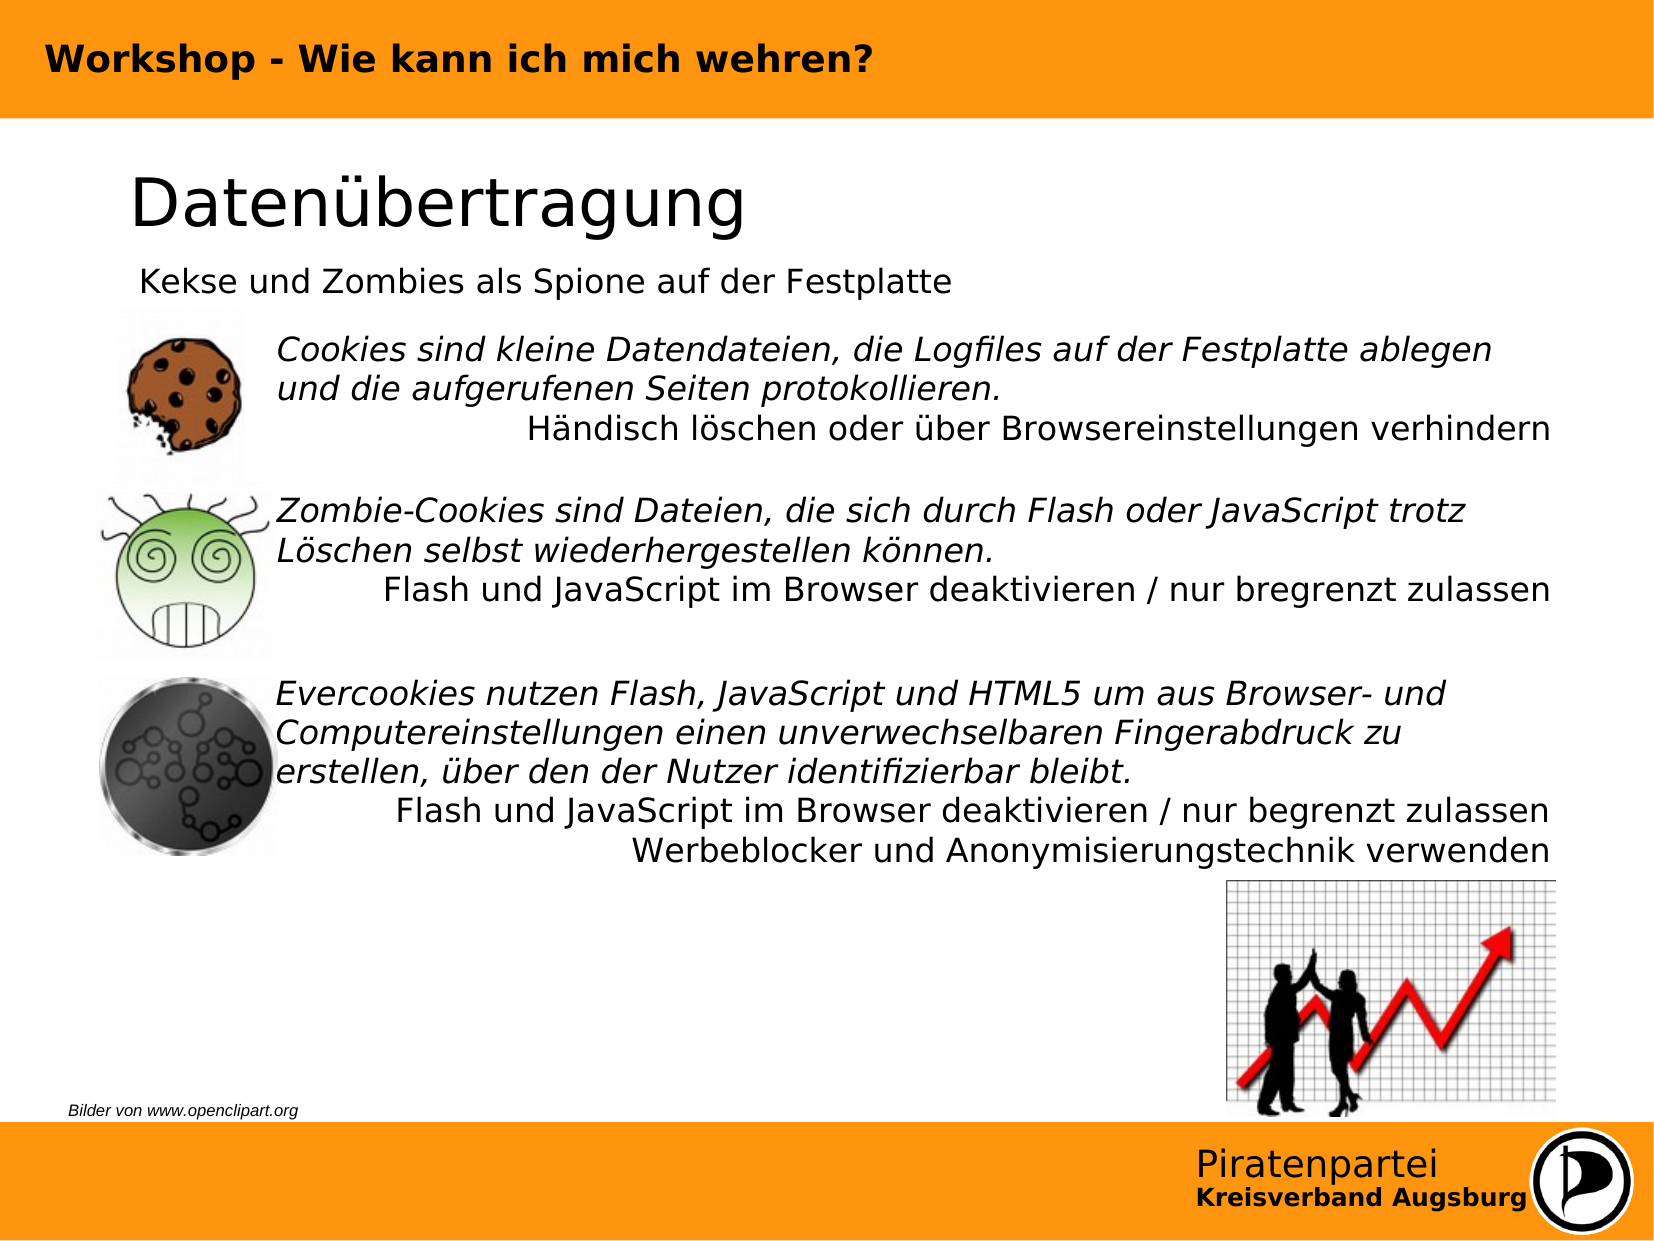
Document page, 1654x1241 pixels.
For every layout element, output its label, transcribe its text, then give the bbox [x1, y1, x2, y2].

text_box Cookies sind kleine Datendateien, die Logfiles auf der Festplatte ablegen und die aufgerufenen Seiten protokollieren. Händisch löschen oder über Browsereinstellungen verhindern [262, 322, 1568, 461]
text_box Zombie-Cookies sind Dateien, die sich durch Flash oder JavaScript trotz Löschen selbst wiederhergestellen können. Flash und JavaScript im Browser deaktivieren / nur bregrenzt zulassen [262, 483, 1568, 623]
picture [1529, 1127, 1634, 1235]
picture [96, 310, 274, 659]
text_box Evercookies nutzen Flash, JavaScript und HTML5 um aus Browser- und Computereinstellungen einen unverwechselbaren Fingerabdruck zu erstellen, über den der Nutzer identifizierbar bleibt. Flash und JavaScript im Browser deaktivieren / nur begrenzt zulassen Werbeblocker und Anonymisierungstechnik verwenden [260, 666, 1567, 878]
text_box Kekse und Zombies als Spione auf der Festplatte [123, 253, 1559, 312]
text_box Datenübertragung [115, 155, 1560, 248]
text_box Bilder von www.openclipart.org [53, 1092, 842, 1127]
picture [1226, 880, 1556, 1117]
picture [99, 677, 260, 856]
text_box Workshop - Wie kann ich mich wehren? [29, 29, 1329, 88]
